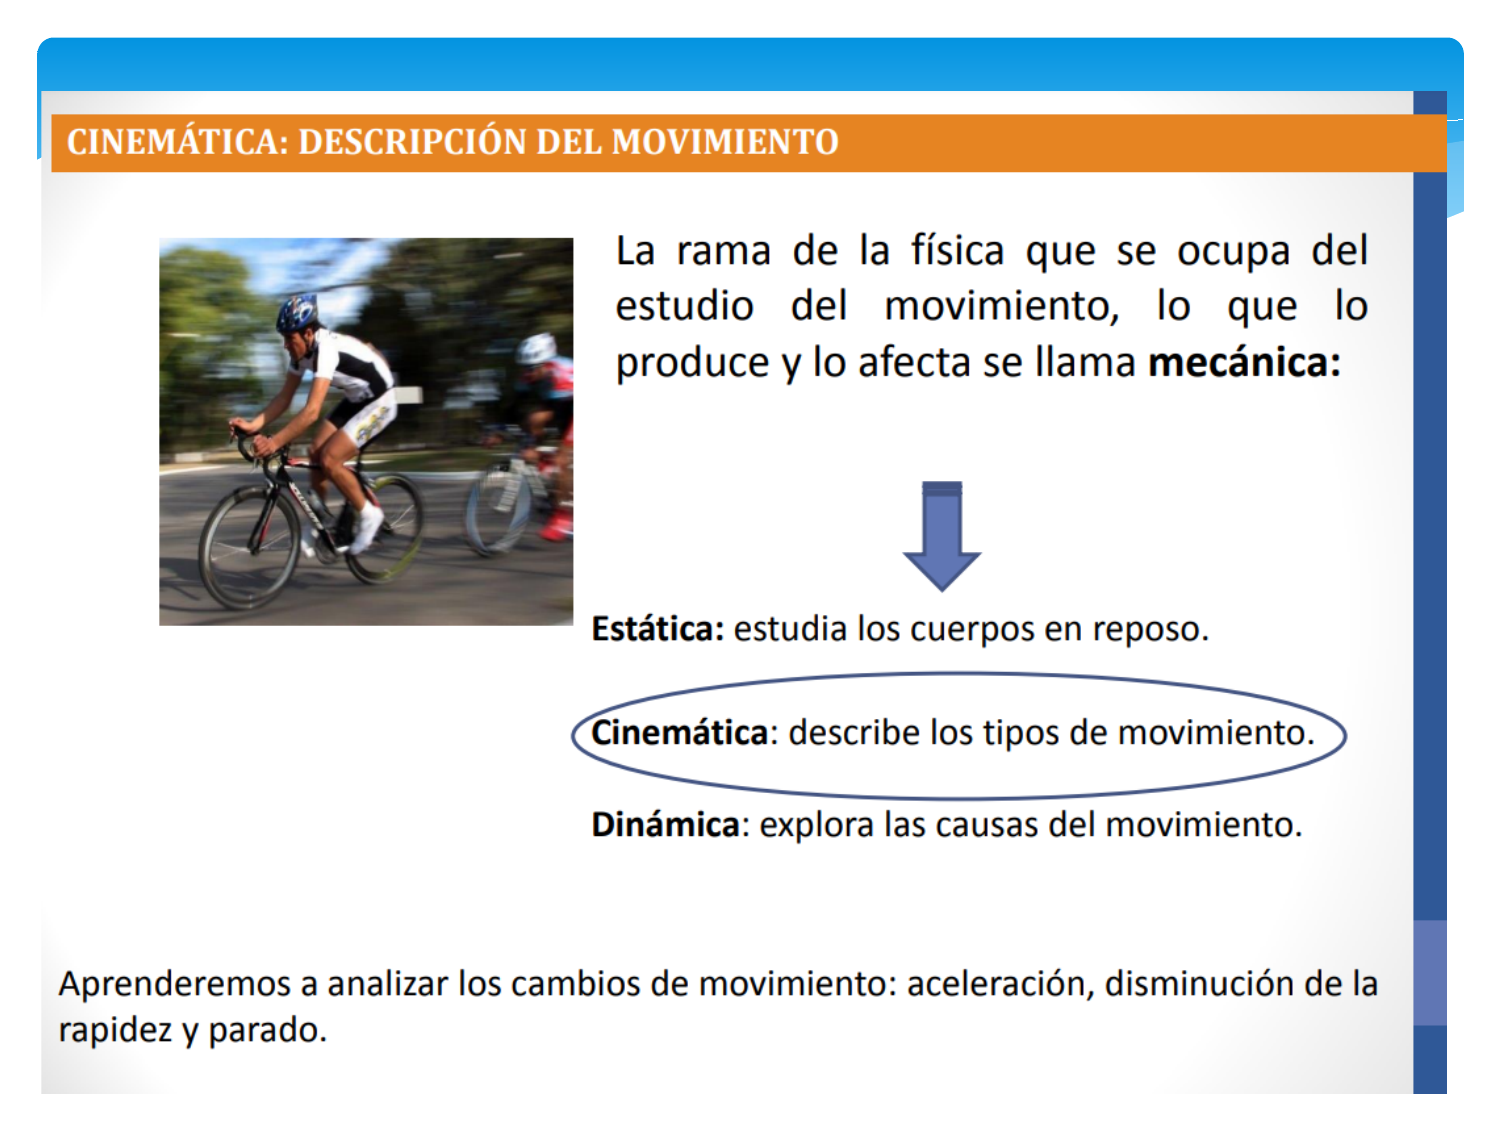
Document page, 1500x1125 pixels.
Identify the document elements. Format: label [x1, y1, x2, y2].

picture [41, 91, 1447, 1094]
